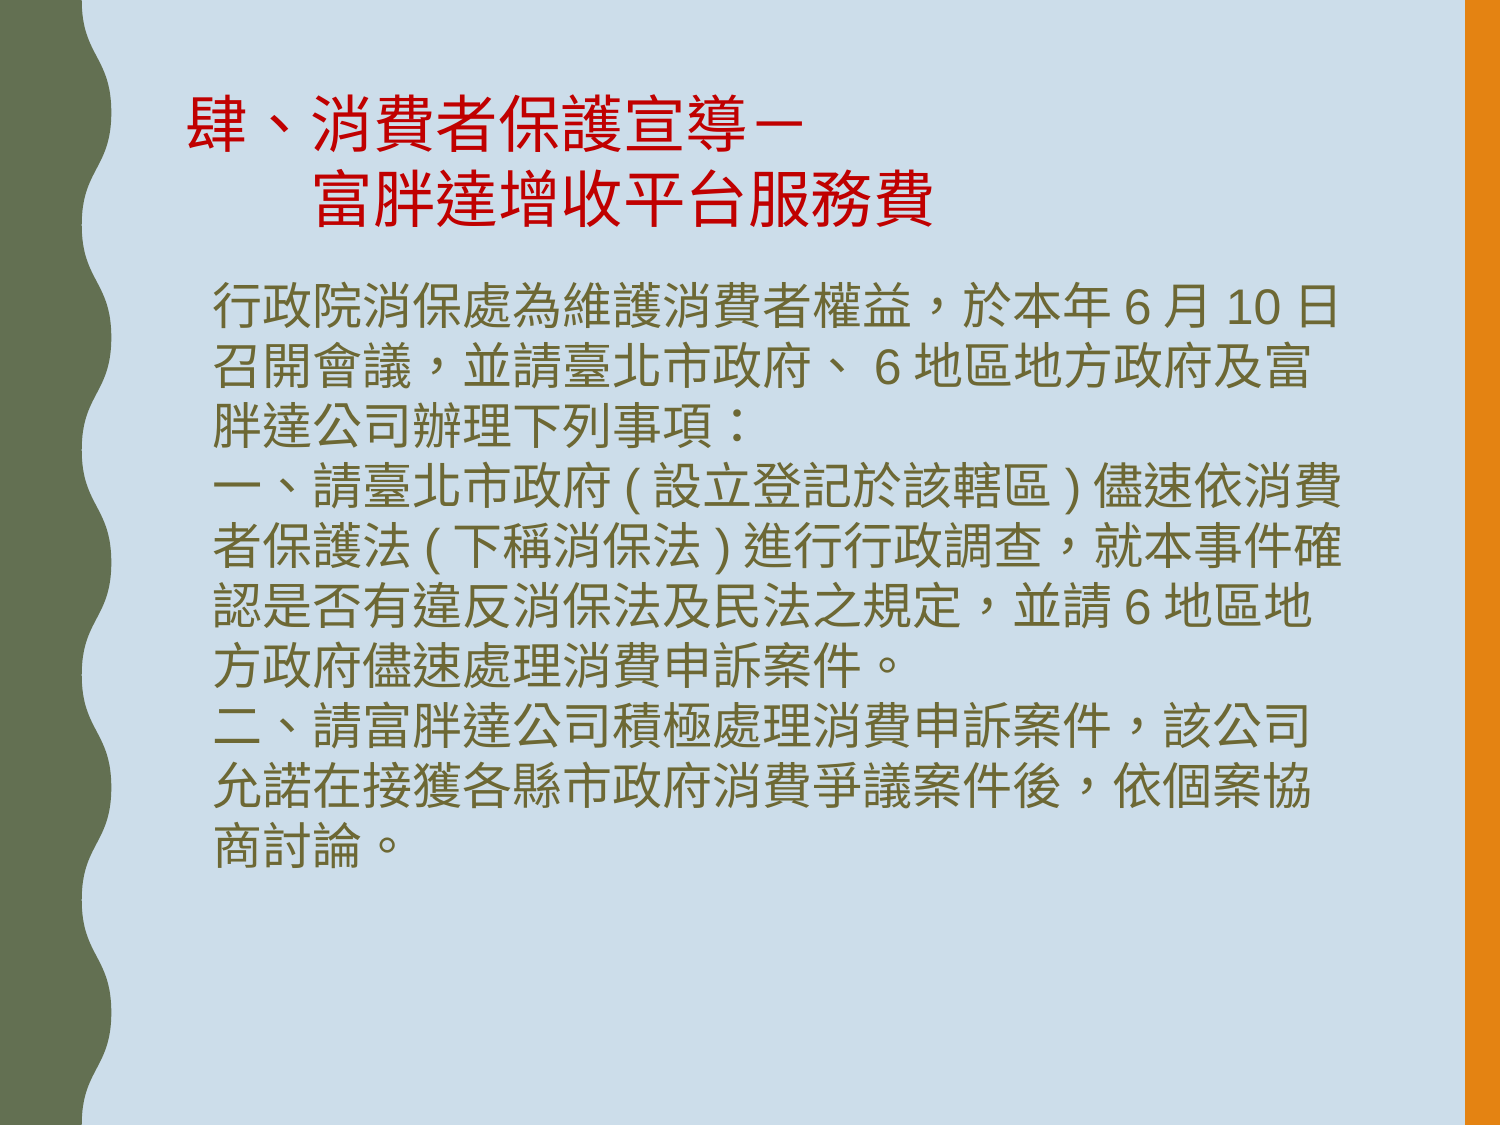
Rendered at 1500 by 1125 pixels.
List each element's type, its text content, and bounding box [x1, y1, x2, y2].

text_box 行政院消保處為維護消費者權益，於本年6月10日召開會議，並請臺北市政府、6地區地方政府及富胖達公司辦理下列事項： 一、請臺北市政府(設立登記於該轄區)儘速依消費者保護法(下稱消保法)進行行政調查，就本事件確認是否有違反消保法及民法之規定，並請6地區地方政府儘速處理消費申訴案件。 二、請富胖達公司積極處理消費申訴案件，該公司允諾在接獲各縣市政府消費爭議案件後，依個案協商討論。 [197, 267, 1376, 882]
text_box 肆、消費者保護宣導－ 富胖達增收平台服務費 [171, 78, 1483, 243]
